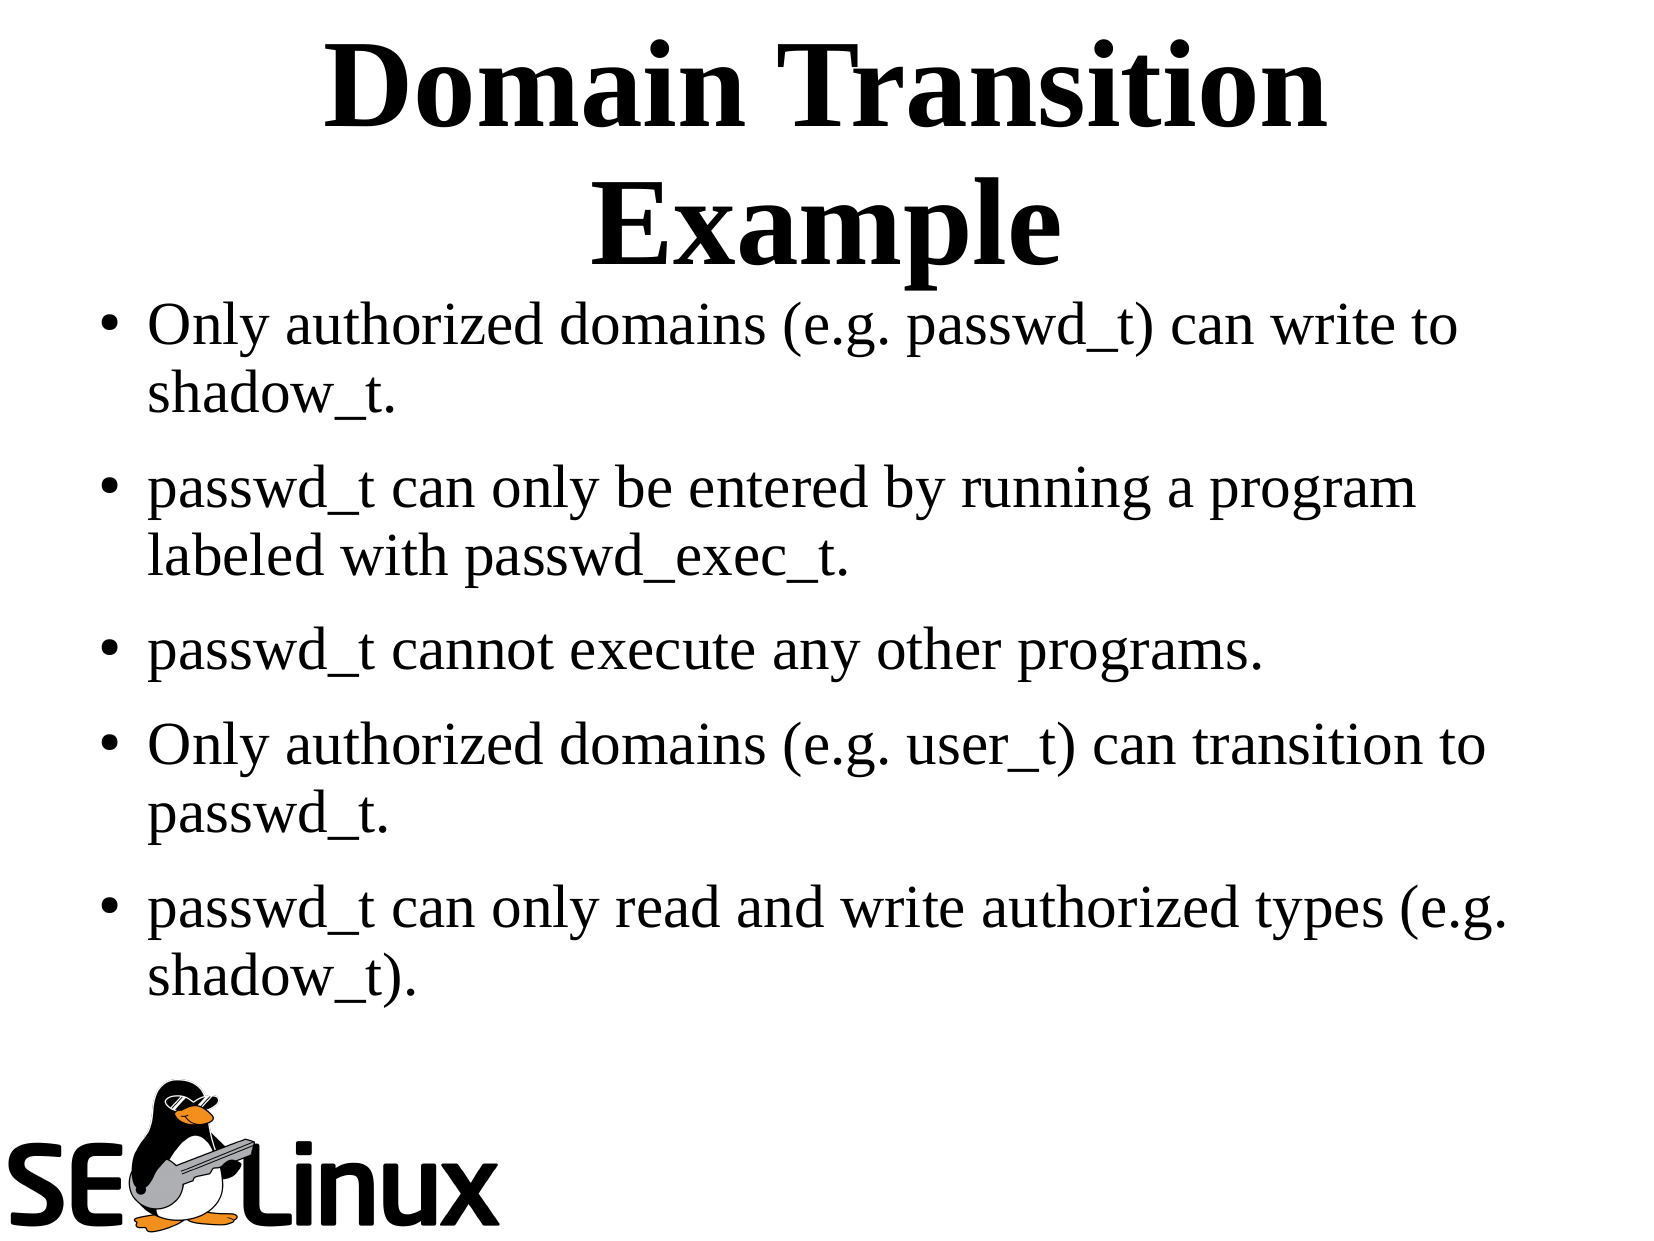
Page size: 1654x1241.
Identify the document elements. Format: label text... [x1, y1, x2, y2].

title Domain Transition Example [82, 14, 1571, 290]
list Only authorized domains (e.g. passwd_t) can write to shadow_t. passwd_t can only be entered by running a program labeled with passwd_exec_t. passwd_t cannot execute any other programs. Only authorized domains (e.g. user_t) can transition to passwd_t. passwd_t can only read and write authorized types (e.g. shadow_t). [82, 290, 1571, 1010]
picture [0, 919, 526, 1241]
